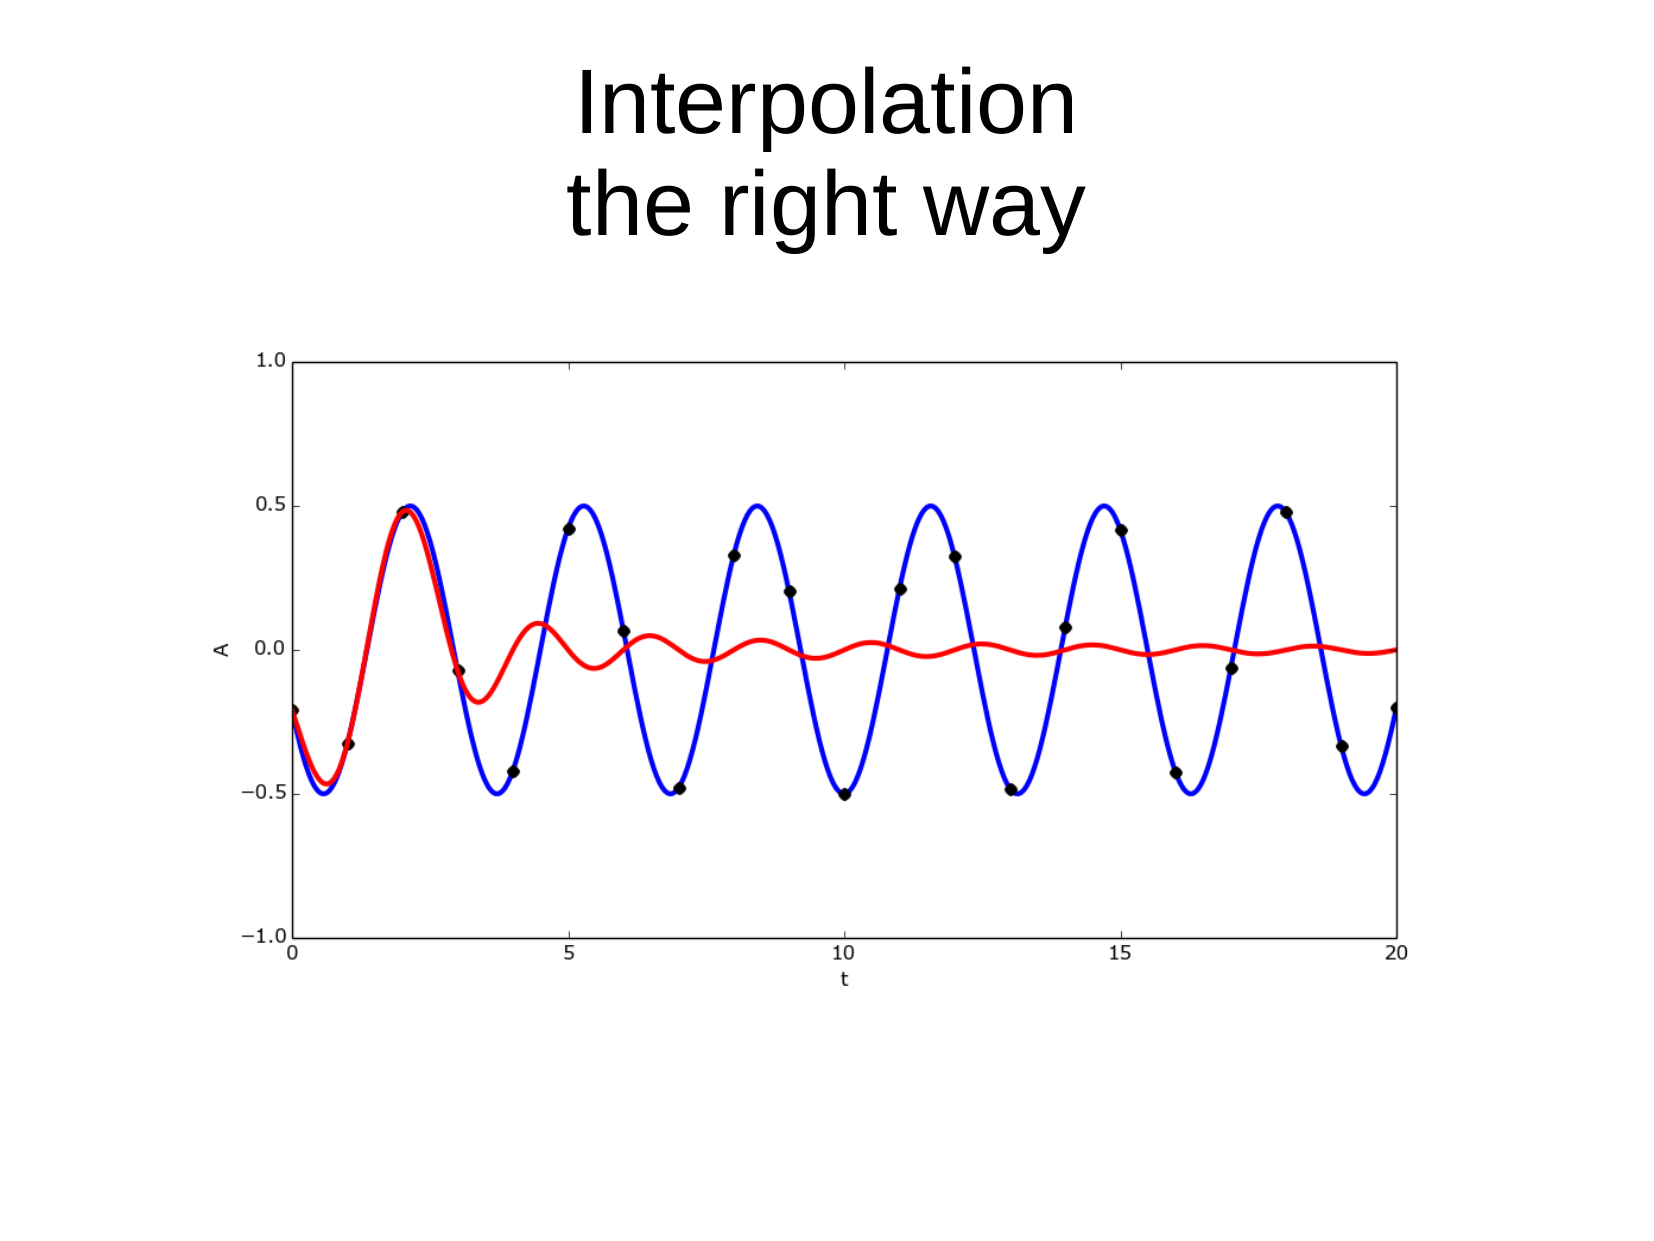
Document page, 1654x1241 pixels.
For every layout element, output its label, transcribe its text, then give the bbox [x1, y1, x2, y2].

picture [114, 290, 1539, 1010]
title Interpolation the right way [82, 49, 1571, 257]
